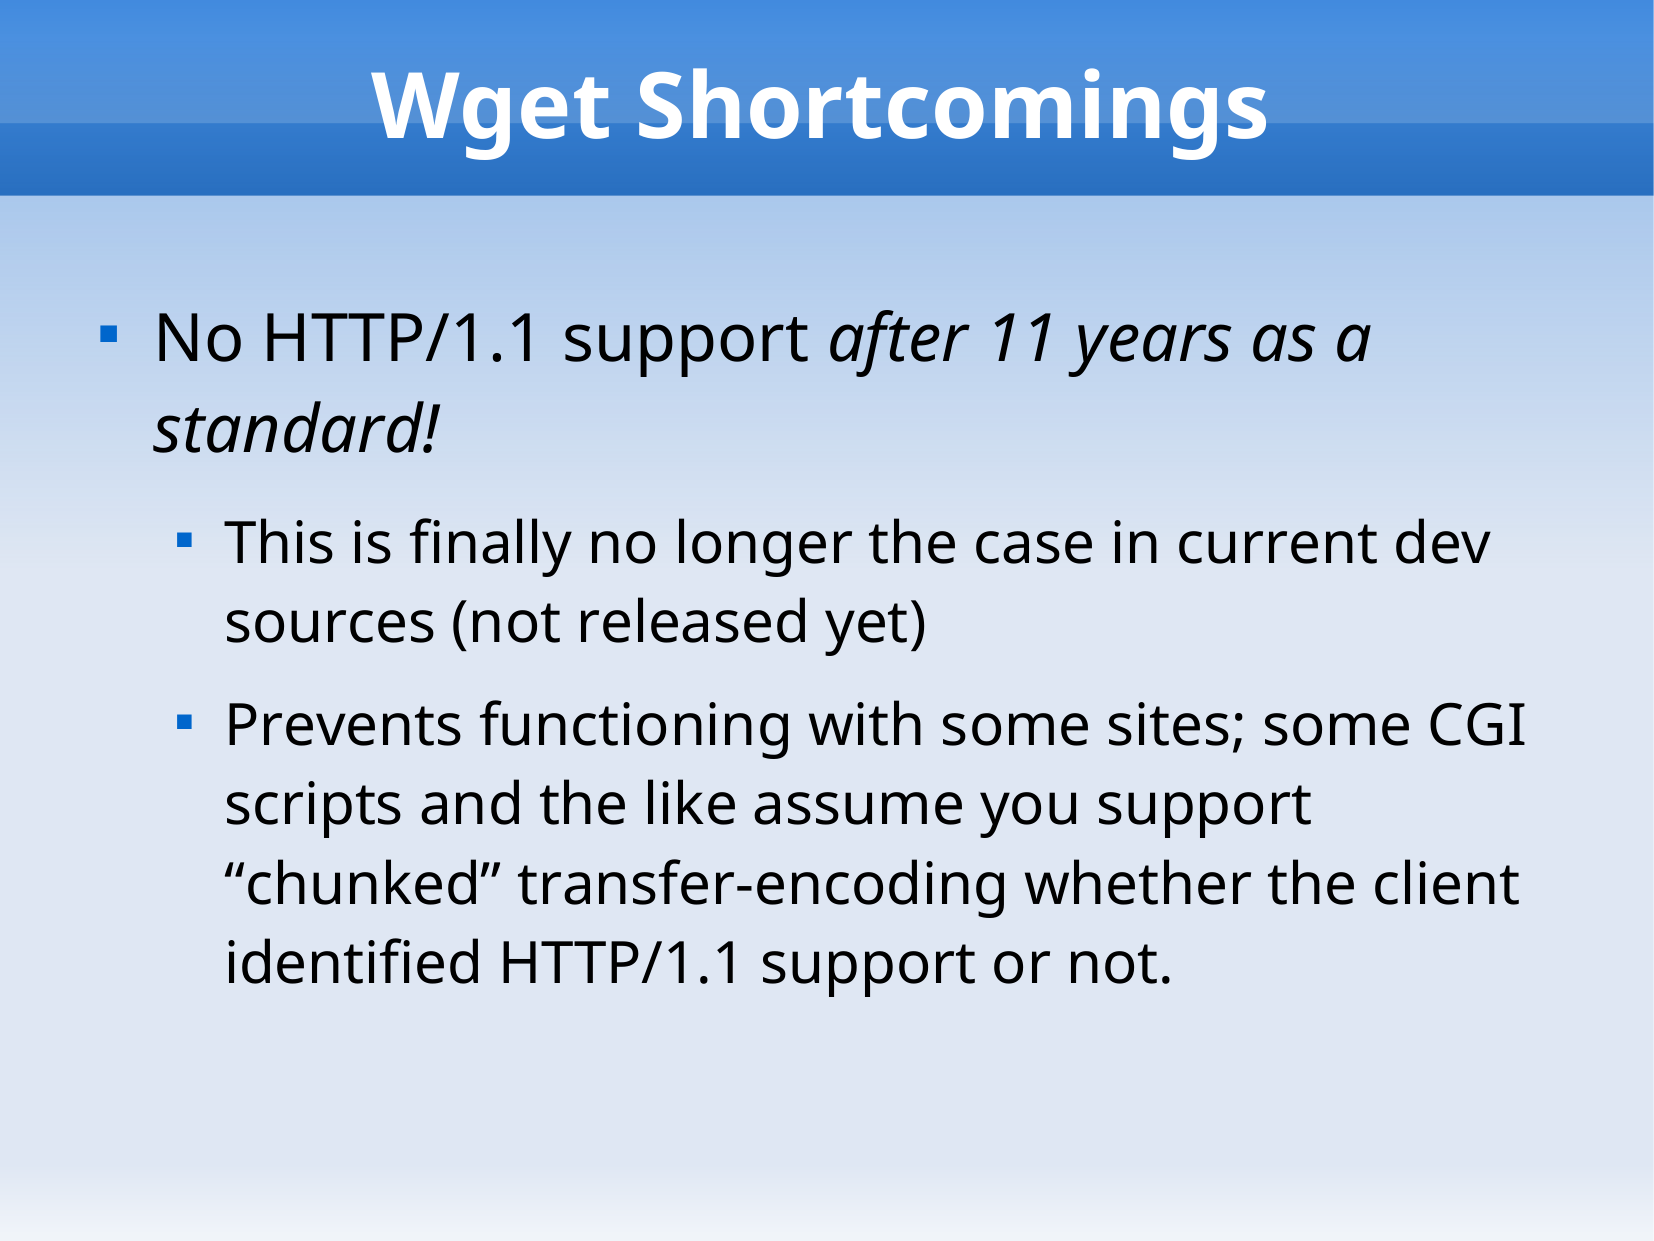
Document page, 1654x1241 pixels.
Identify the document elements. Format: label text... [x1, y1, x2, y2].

picture [0, 0, 1654, 1241]
title Wget Shortcomings [76, 7, 1565, 200]
list No HTTP/1.1 support after 11 years as a standard! This is ﬁnally no longer the case in current dev sources (not released yet) Prevents functioning with some sites; some CGI scripts and the like assume you support “chunked” transfer-encoding whether the client identiﬁed HTTP/1.1 support or not. [82, 290, 1571, 1094]
